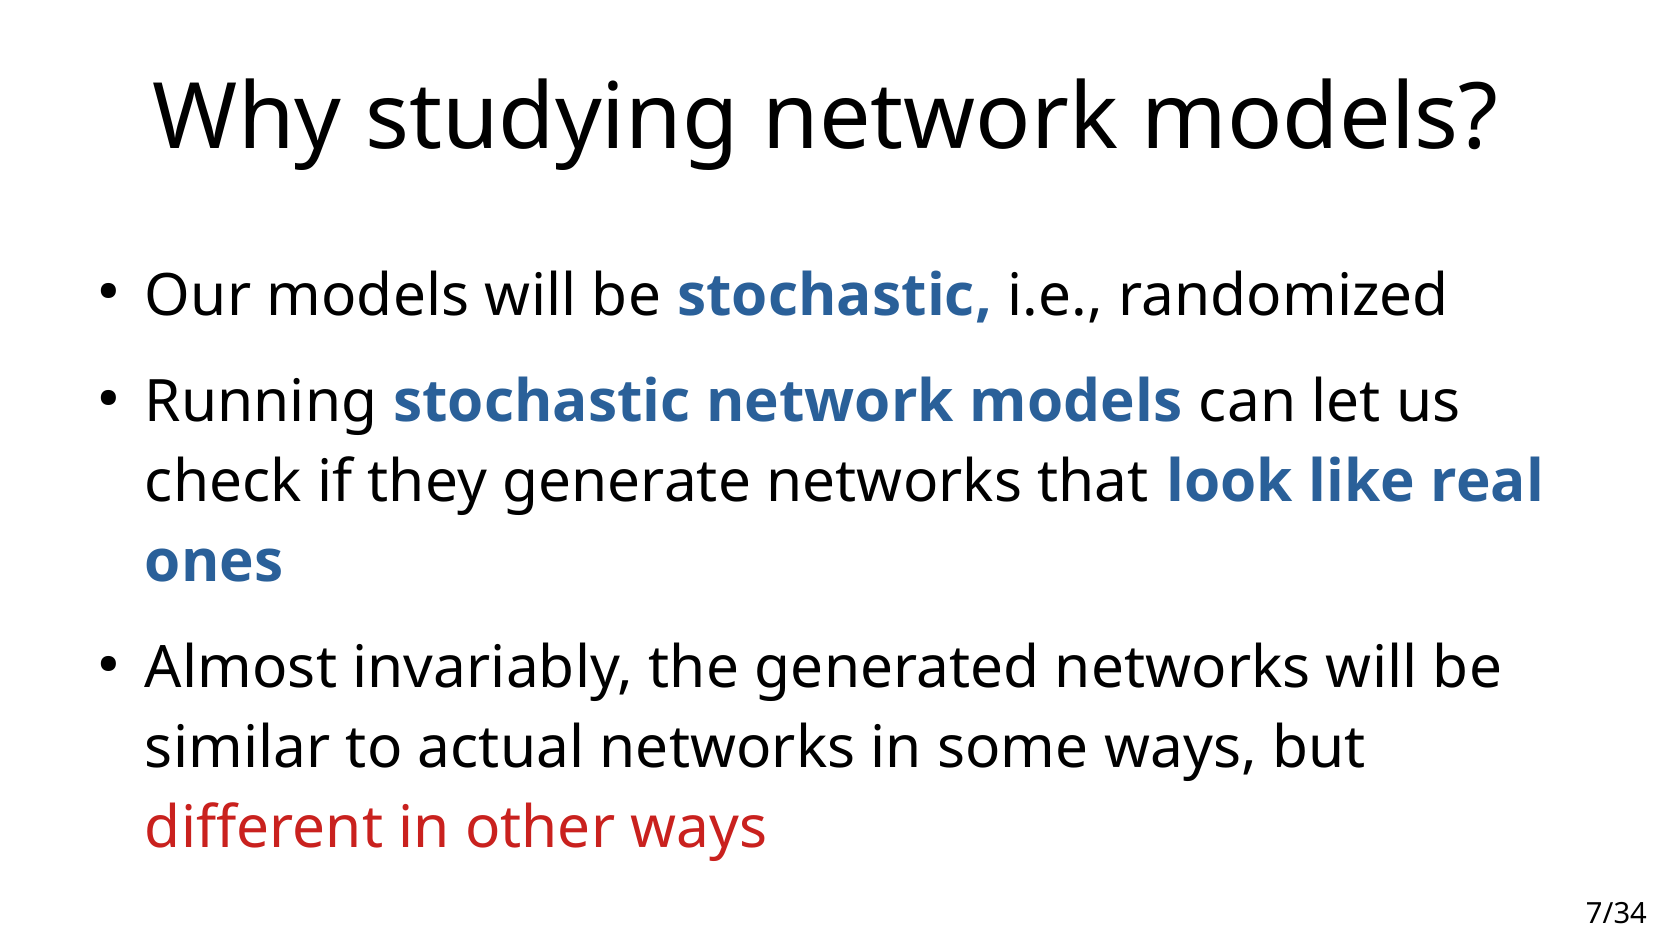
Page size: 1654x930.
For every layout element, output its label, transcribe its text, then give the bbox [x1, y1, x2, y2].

title Why studying network models? [82, 1, 1571, 225]
list Our models will be stochastic, i.e., randomized Running stochastic network models can let us check if they generate networks that look like real ones Almost invariably, the generated networks will be similar to actual networks in some ways, but different in other ways [82, 252, 1571, 871]
